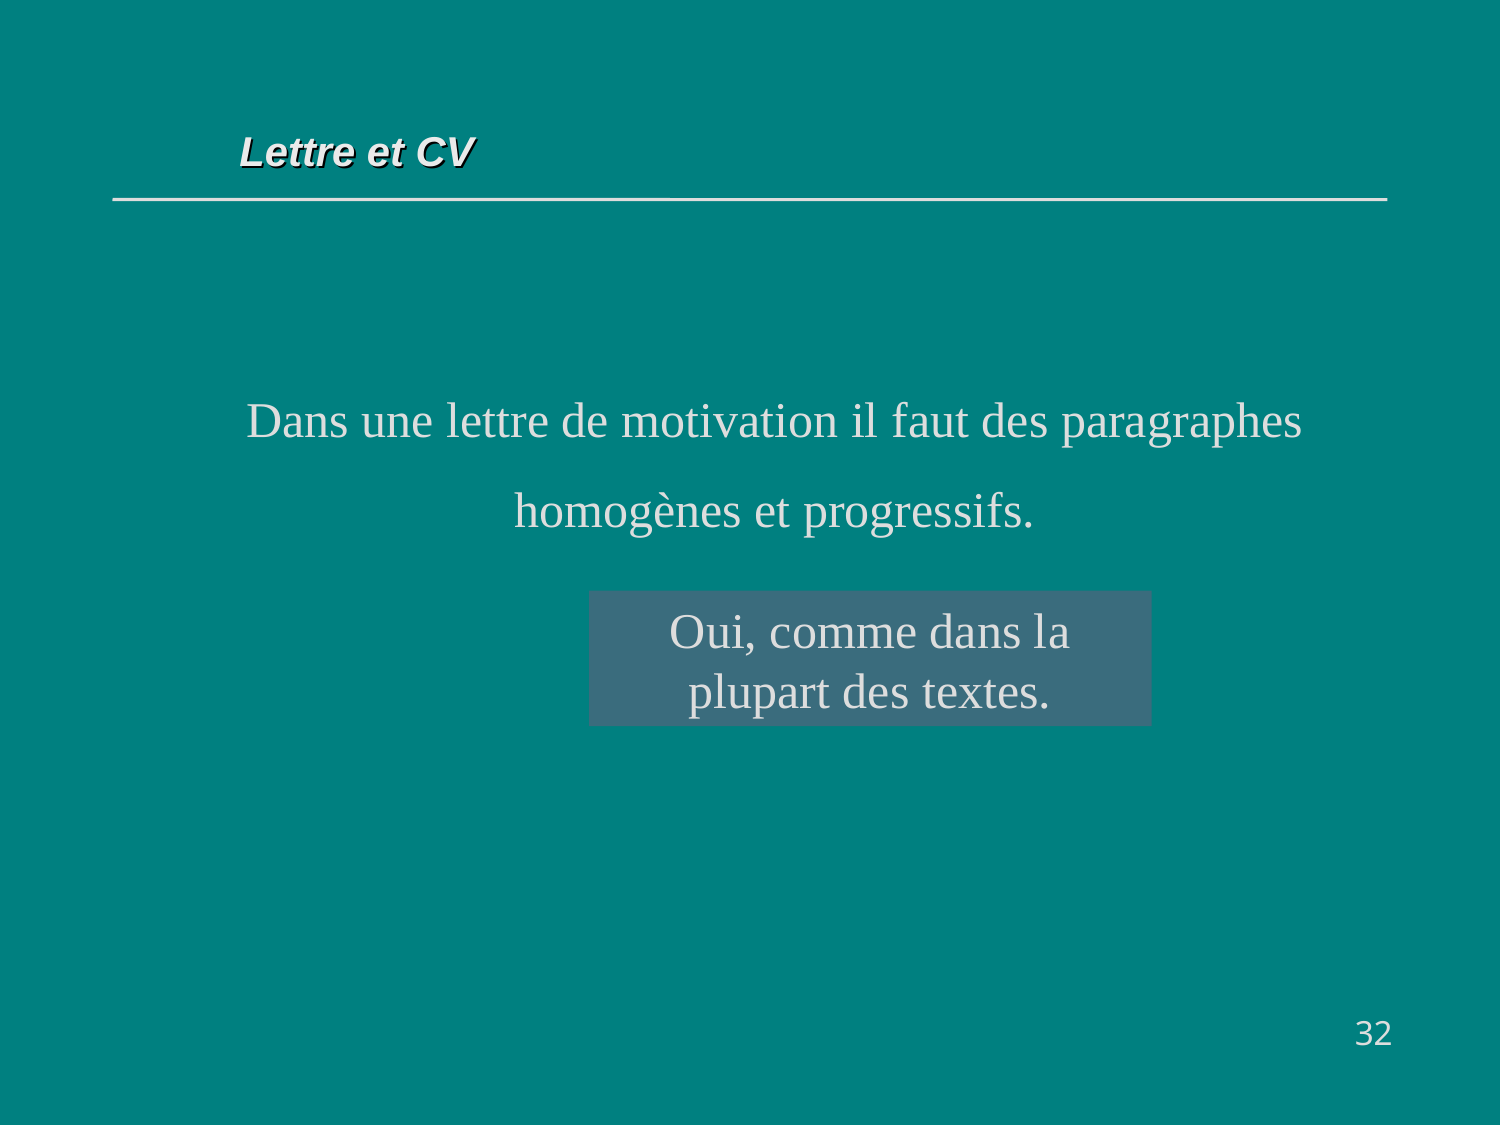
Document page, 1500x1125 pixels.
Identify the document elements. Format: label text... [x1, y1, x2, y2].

text_box Lettre et CV [224, 116, 489, 183]
text_box Dans une lettre de motivation il faut des paragraphes homogènes et progressifs. V / F [174, 349, 1376, 666]
text_box Oui, comme dans la plupart des textes. [589, 590, 1152, 727]
